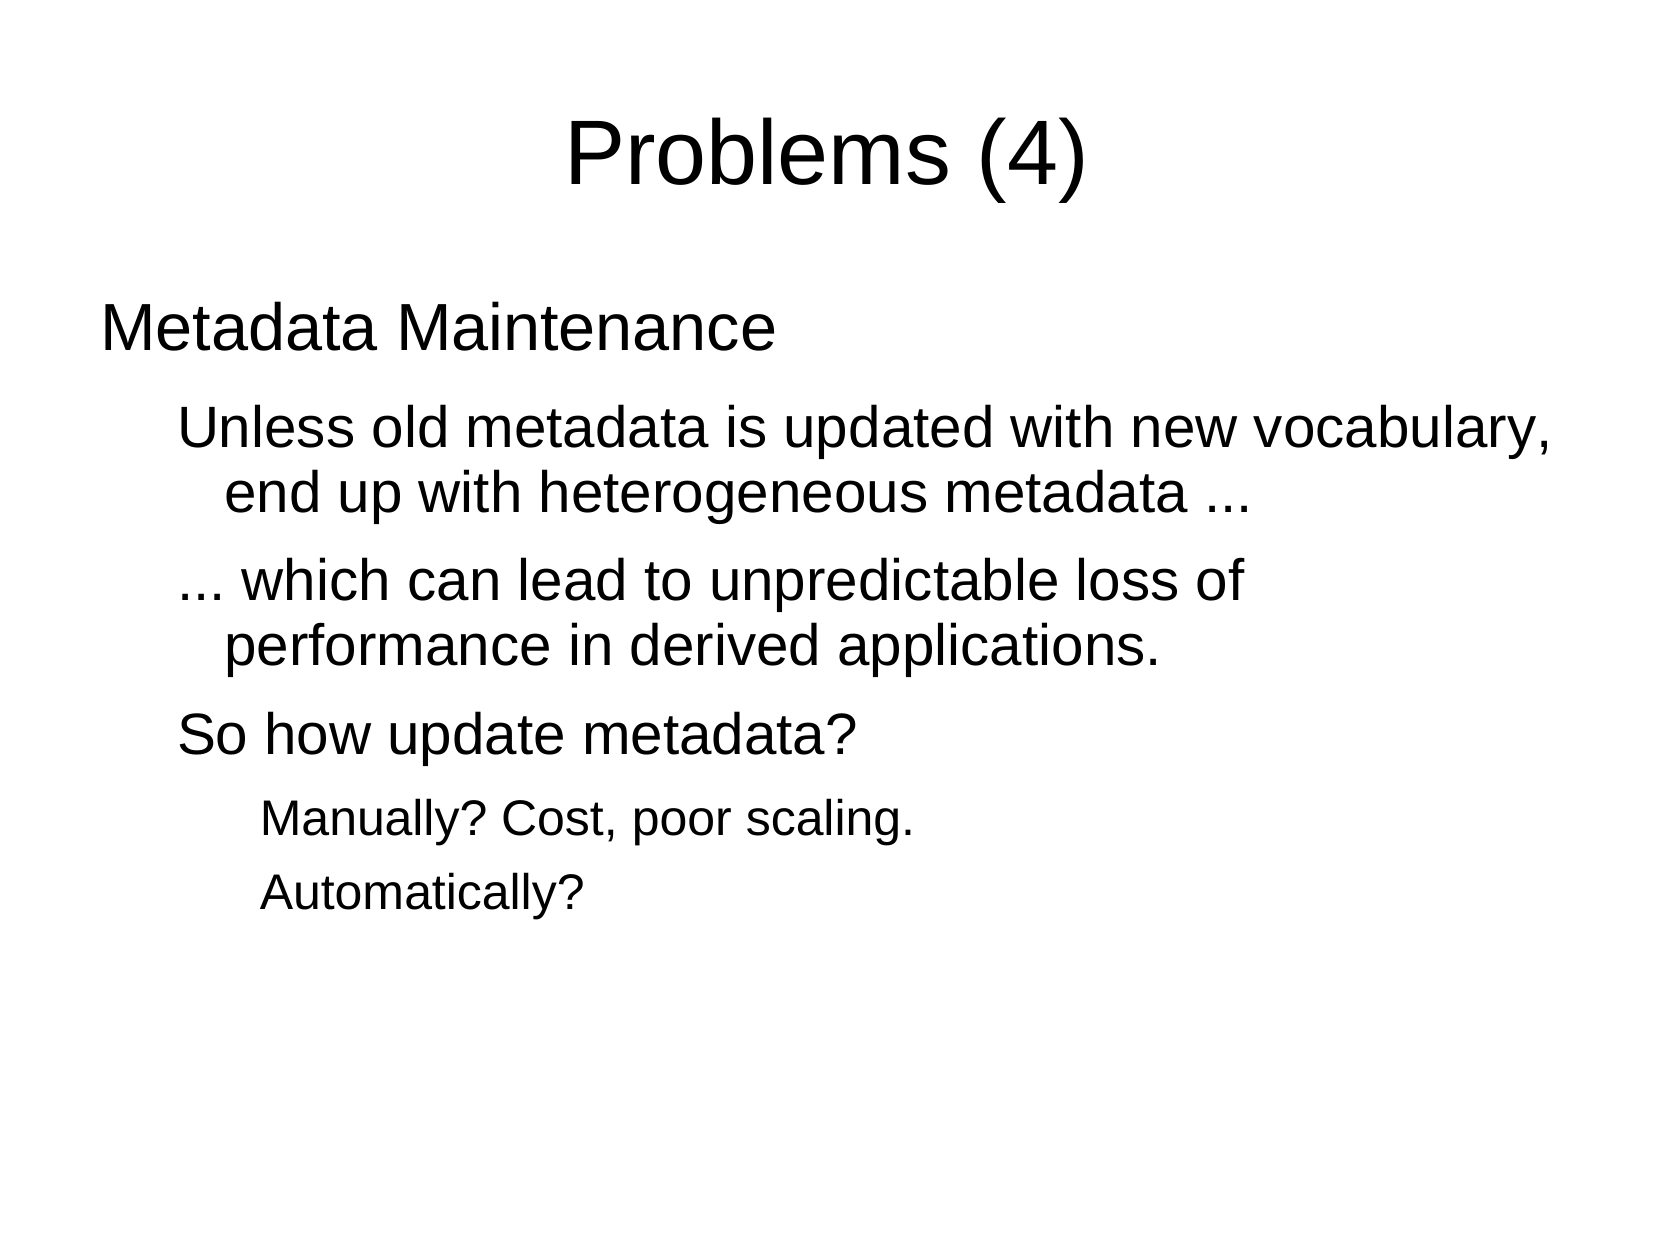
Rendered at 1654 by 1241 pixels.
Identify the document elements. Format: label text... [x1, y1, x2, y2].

title Problems (4) [82, 49, 1571, 257]
list Metadata Maintenance Unless old metadata is updated with new vocabulary, end up with heterogeneous metadata ... ... which can lead to unpredictable loss of performance in derived applications. So how update metadata? Manually? Cost, poor scaling. Automatically? [82, 290, 1571, 1109]
